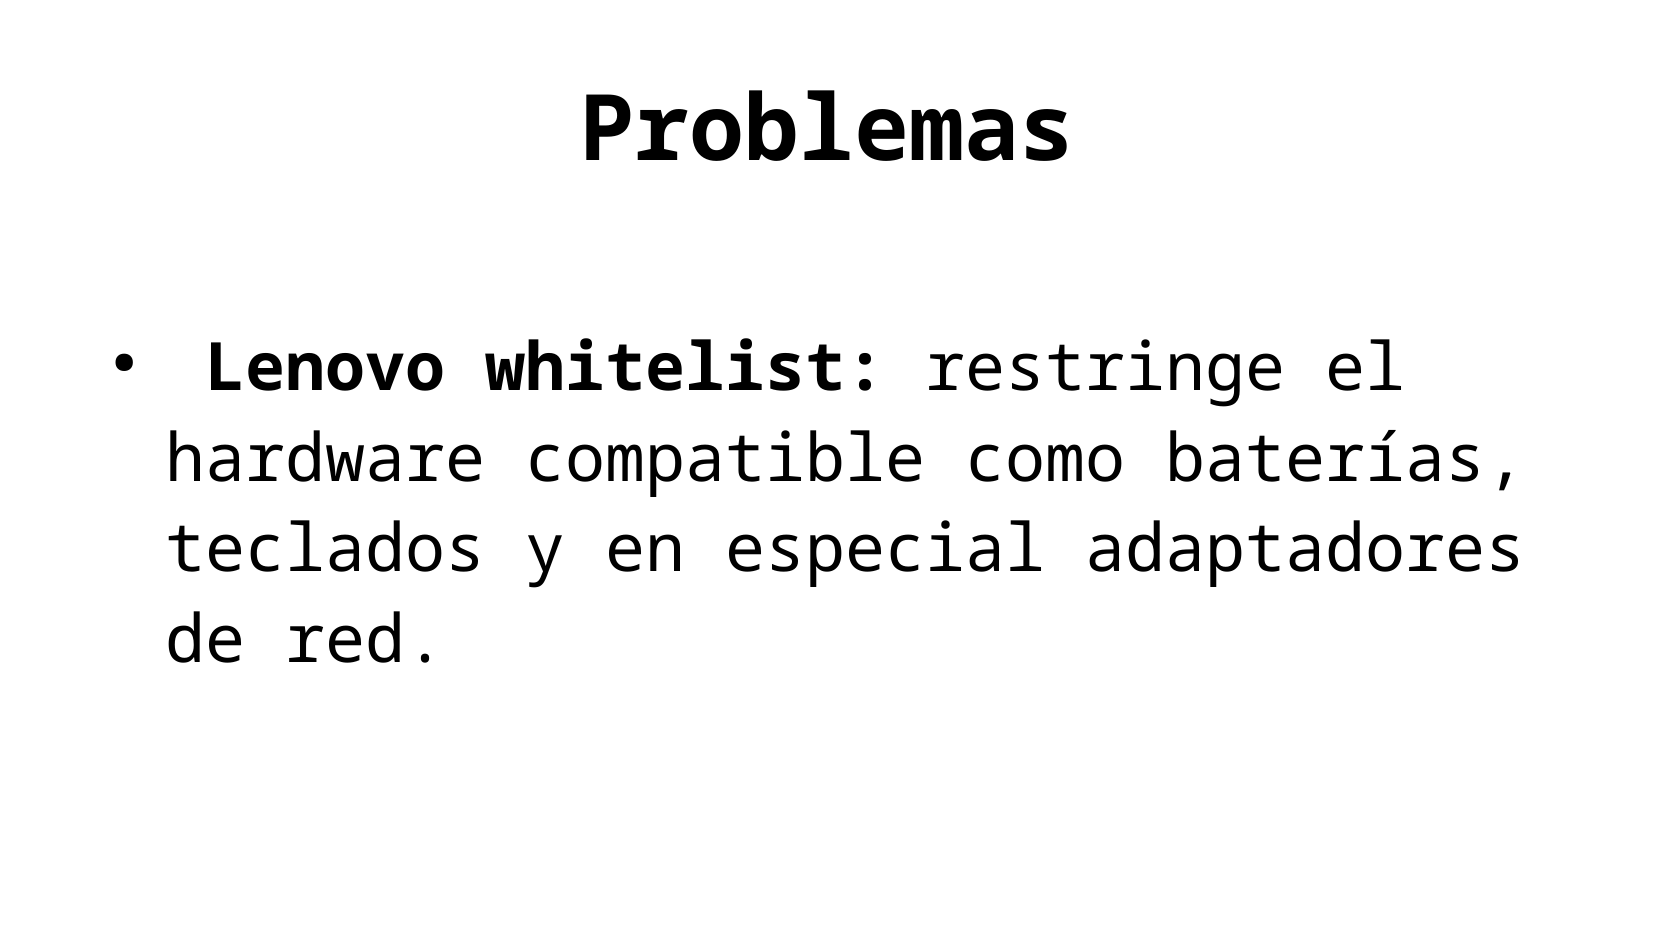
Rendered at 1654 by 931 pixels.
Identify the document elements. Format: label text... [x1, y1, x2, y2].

title Problemas [82, 47, 1571, 203]
list Lenovo whitelist: restringe el hardware compatible como baterías, teclados y en especial adaptadores de red. [94, 318, 1583, 859]
